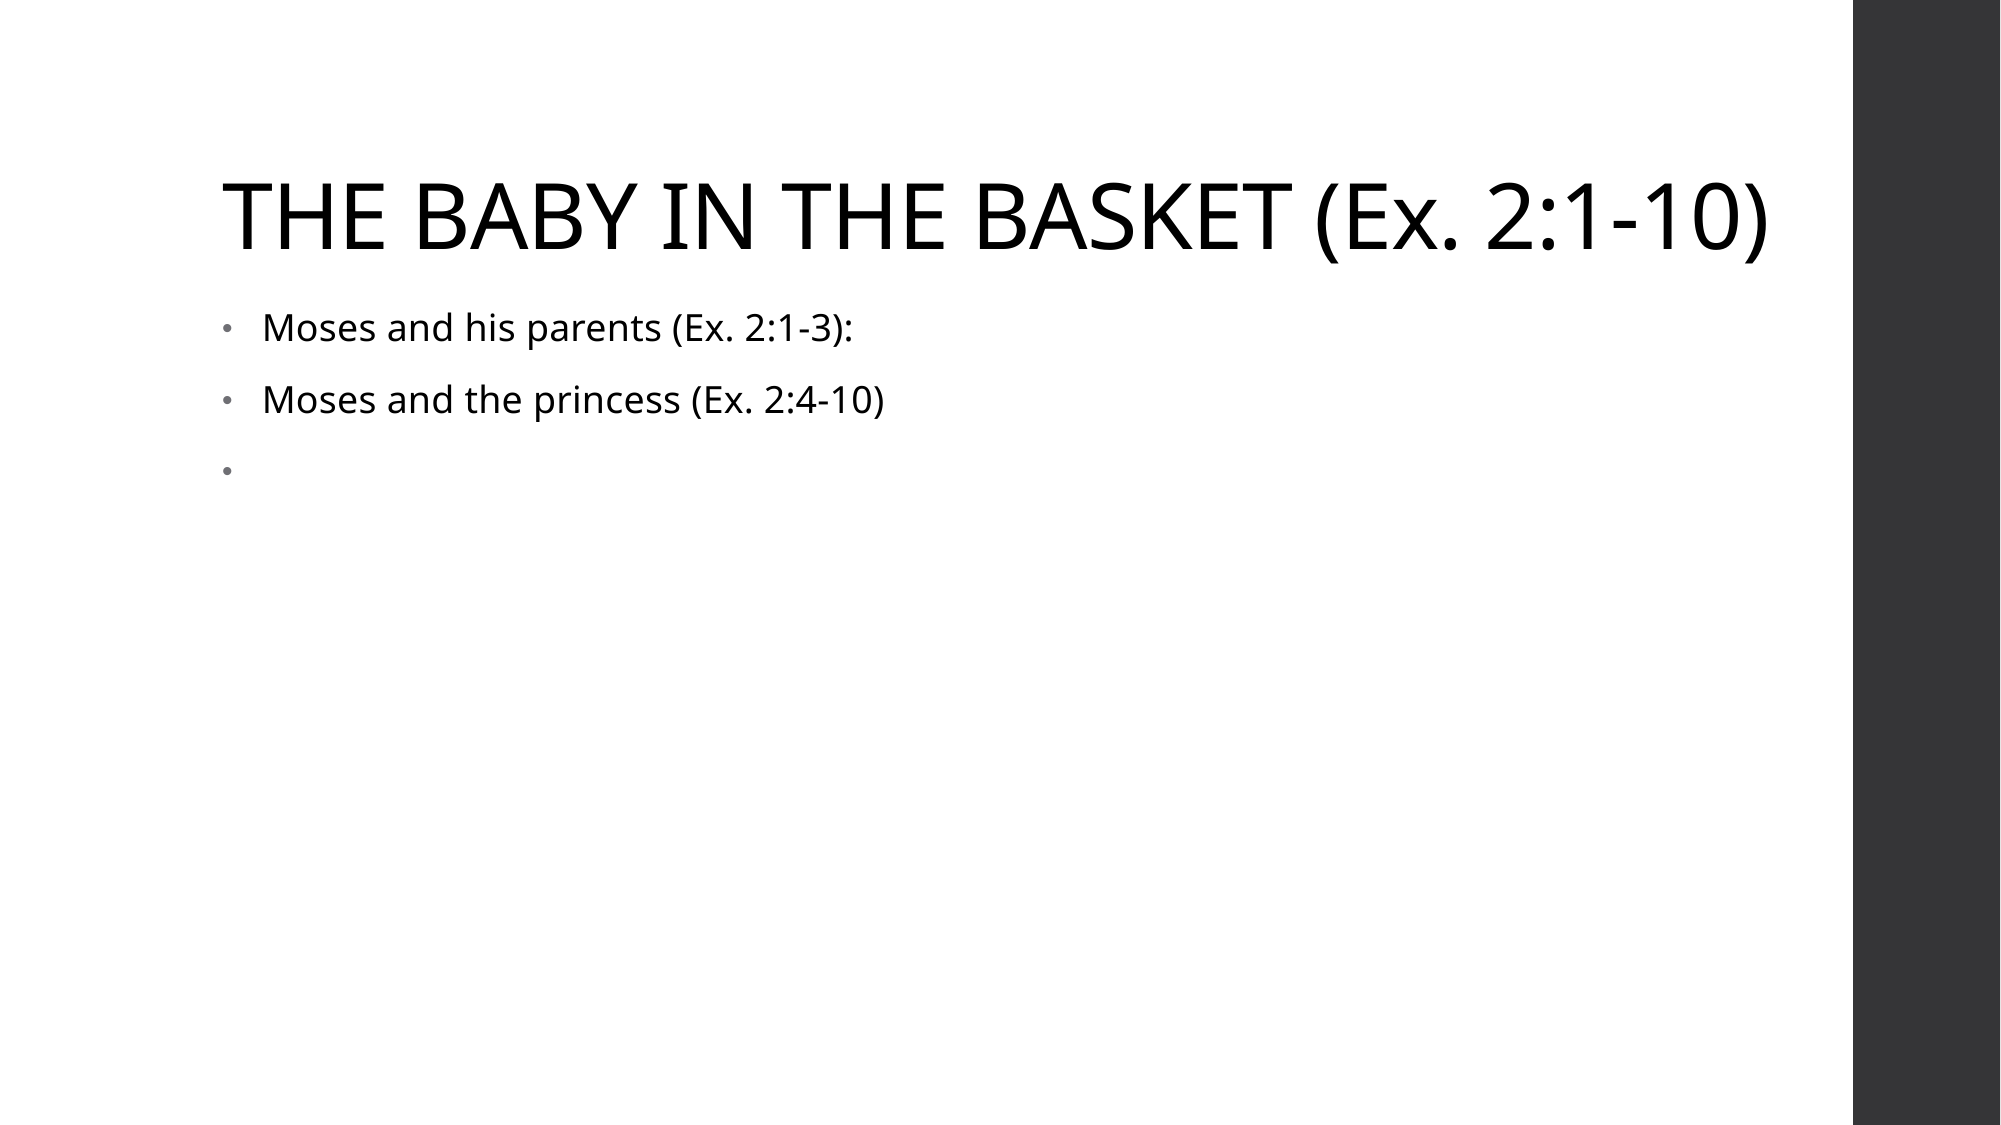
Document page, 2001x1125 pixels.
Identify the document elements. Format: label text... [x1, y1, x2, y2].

title THE BABY IN THE BASKET (Ex. 2:1-10) [206, 60, 1797, 278]
list Moses and his parents (Ex. 2:1-3): Moses and the princess (Ex. 2:4-10) [206, 299, 1617, 1014]
